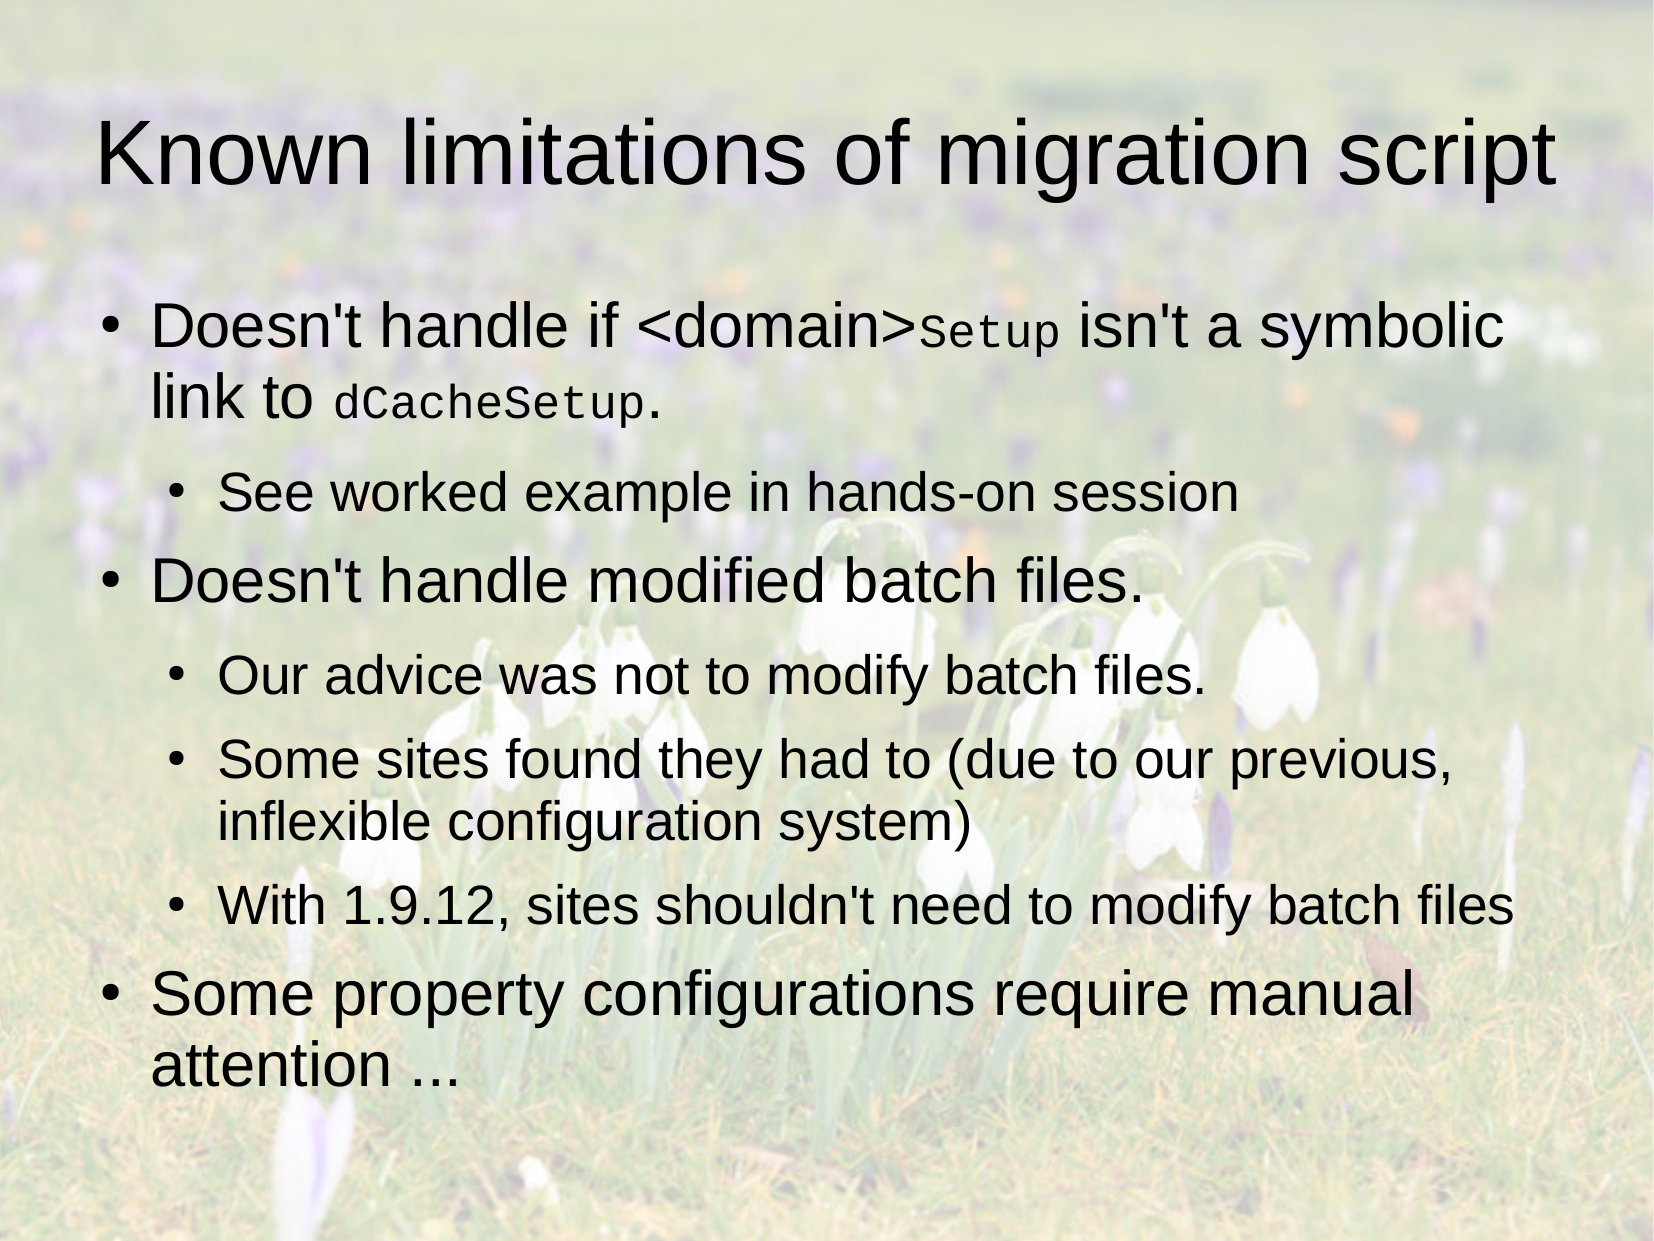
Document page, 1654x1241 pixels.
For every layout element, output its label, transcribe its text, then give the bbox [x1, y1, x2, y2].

list Doesn't handle if <domain>Setup isn't a symbolic link to dCacheSetup. See worked example in hands-on session Doesn't handle modified batch files. Our advice was not to modify batch files. Some sites found they had to (due to our previous, inflexible configuration system) With 1.9.12, sites shouldn't need to modify batch files Some property configurations require manual attention ... [82, 290, 1571, 1109]
picture [0, 0, 1654, 1241]
title Known limitations of migration script [82, 49, 1571, 257]
